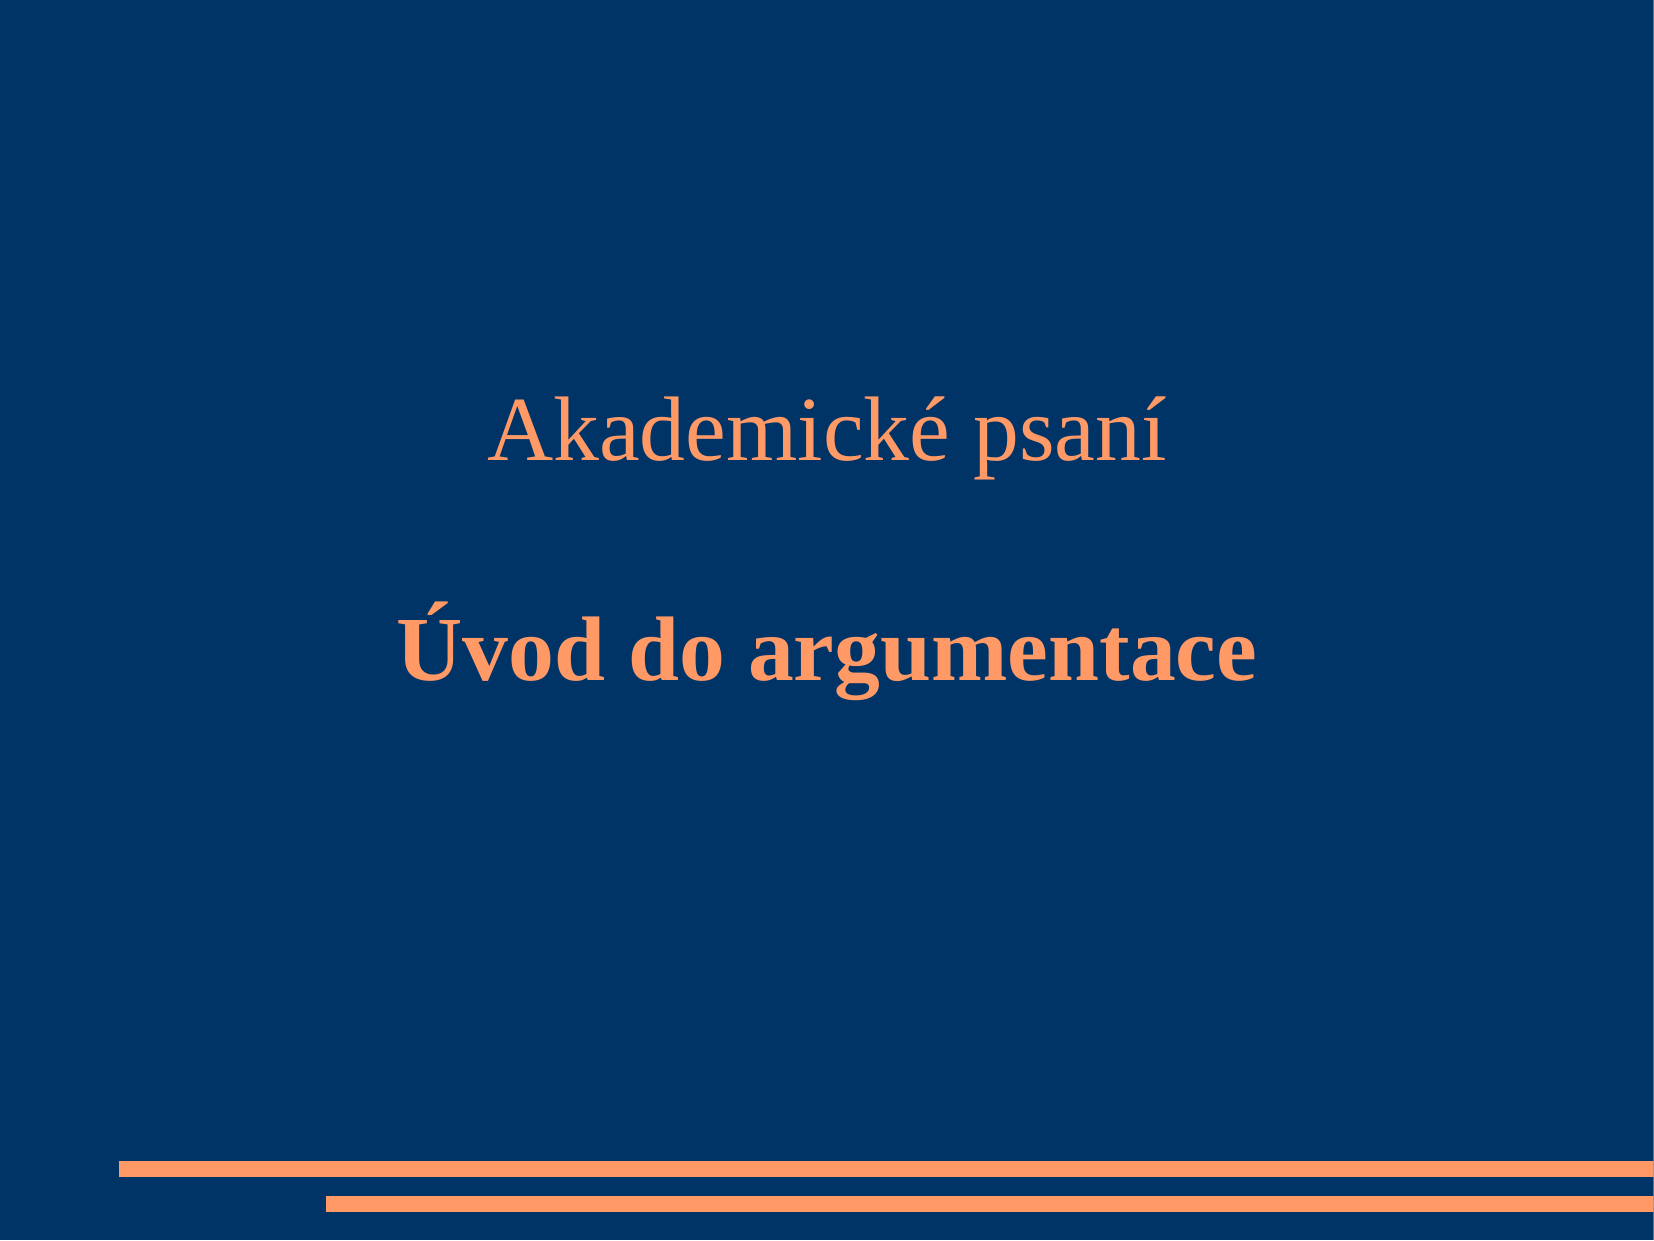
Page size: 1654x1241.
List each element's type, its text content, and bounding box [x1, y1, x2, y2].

subtitle Akademické psaní Úvod do argumentace [121, 46, 1534, 1132]
